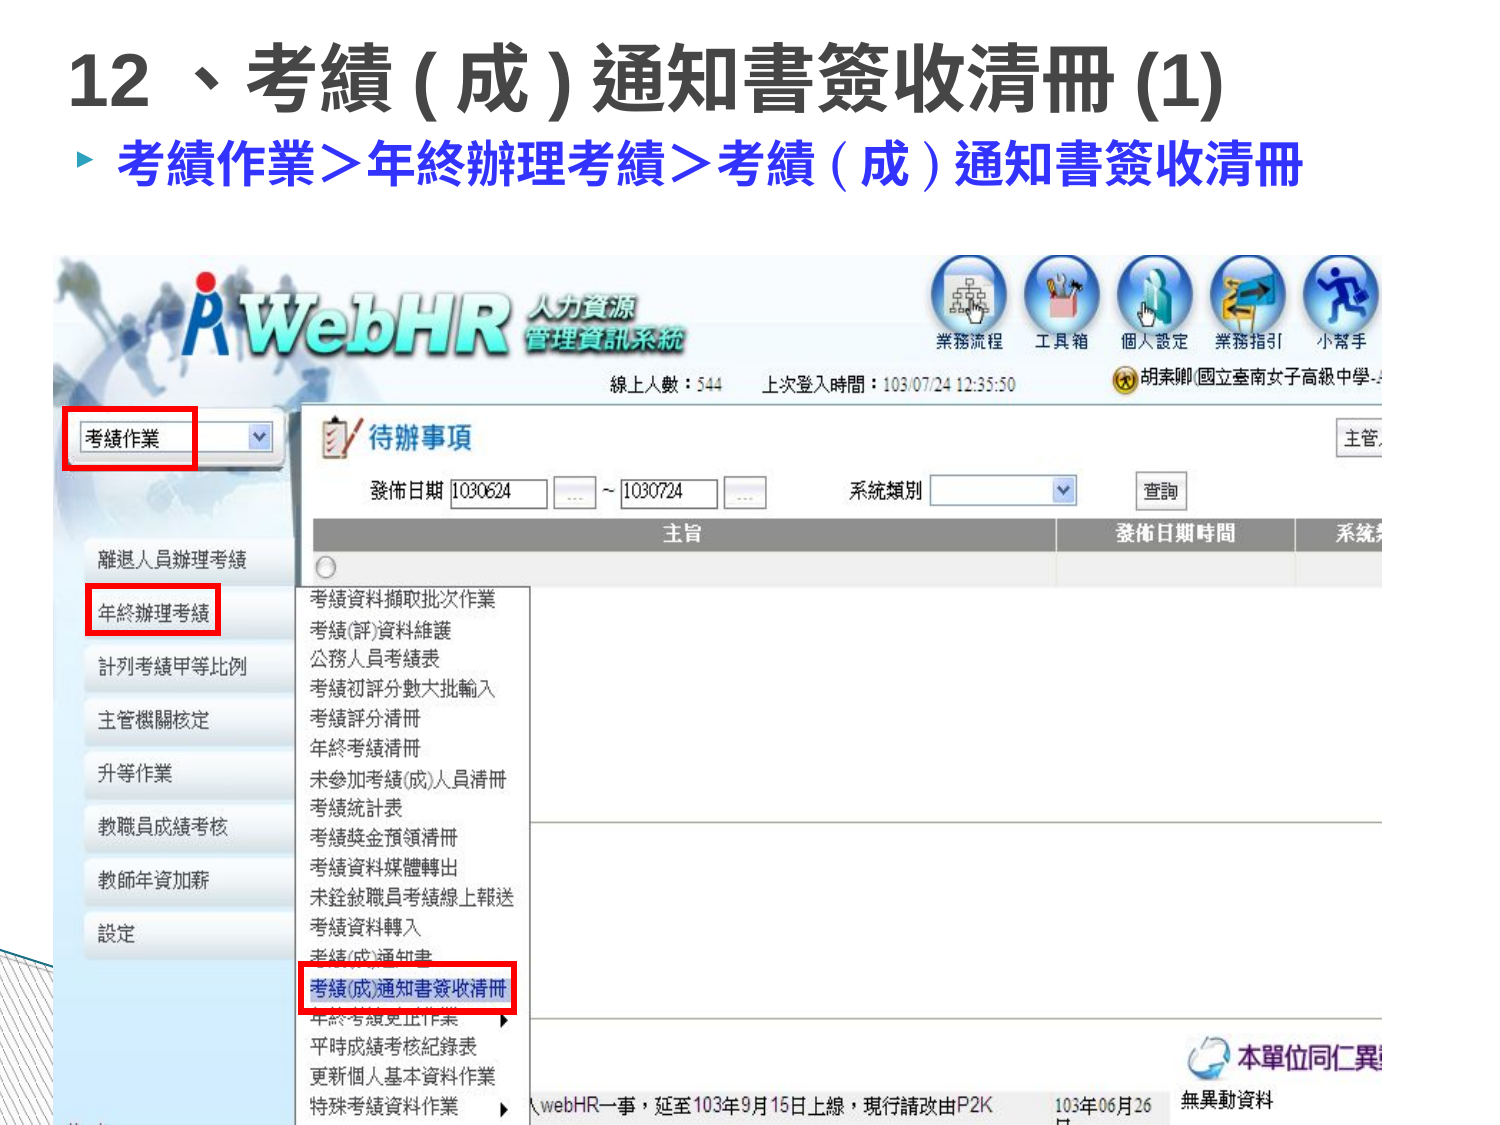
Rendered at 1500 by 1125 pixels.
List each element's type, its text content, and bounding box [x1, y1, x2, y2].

text_box 12、考績(成)通知書簽收清冊(1) [53, 18, 1329, 135]
list 考績作業＞年終辦理考績＞考績(成)通知書簽收清冊 [41, 125, 1483, 1090]
picture [0, 255, 1382, 1125]
